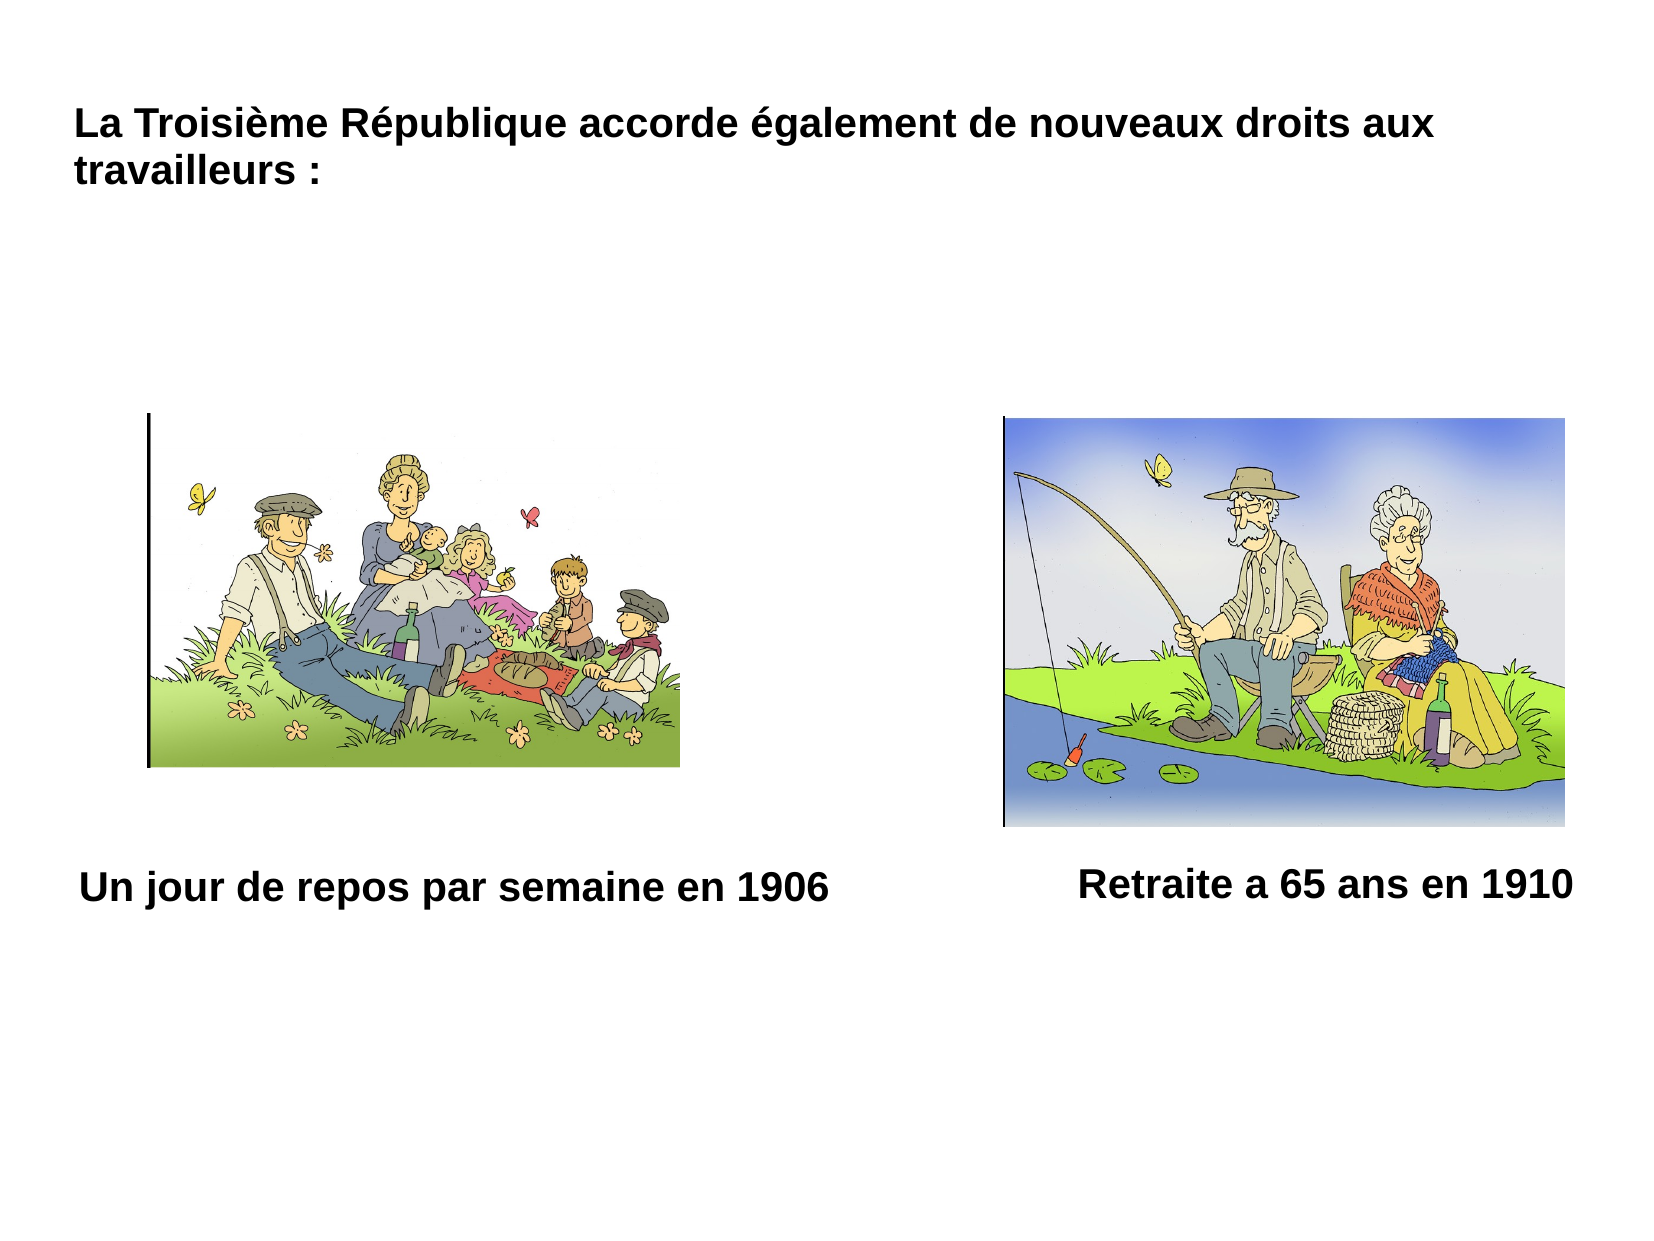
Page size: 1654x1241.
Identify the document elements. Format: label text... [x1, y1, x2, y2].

picture [1003, 416, 1565, 827]
text_box Un jour de repos par semaine en 1906 [63, 856, 857, 919]
text_box La Troisième République accorde également de nouveaux droits aux travailleurs : [59, 92, 1595, 340]
text_box Retraite a 65 ans en 1910 [1062, 852, 1590, 916]
picture [147, 413, 680, 768]
